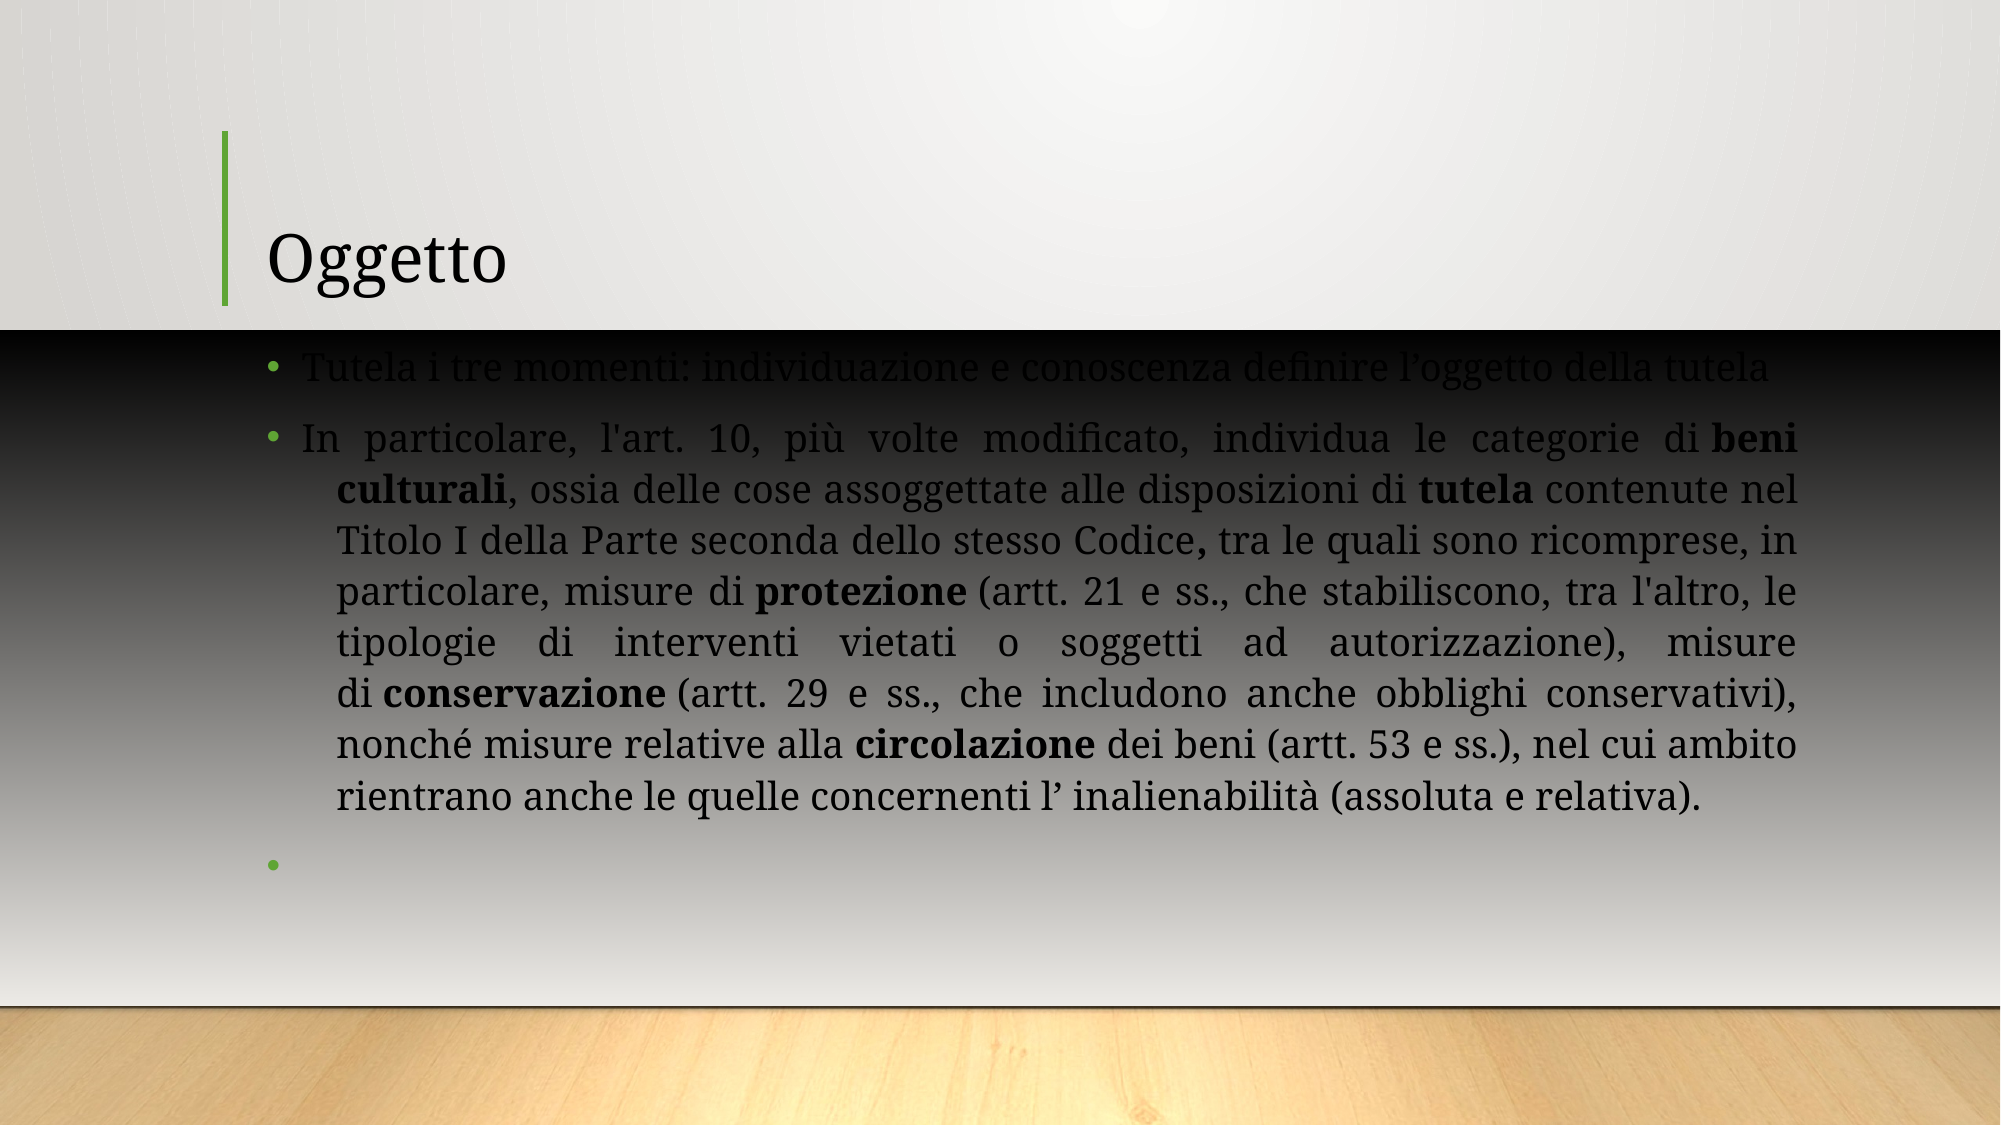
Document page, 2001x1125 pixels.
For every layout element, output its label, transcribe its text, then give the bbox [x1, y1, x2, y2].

title Oggetto [251, 131, 1814, 305]
list Tutela i tre momenti: individuazione e conoscenza definire l’oggetto della tutela In particolare, l'art. 10, più volte modificato, individua le categorie di beni culturali, ossia delle cose assoggettate alle disposizioni di tutela contenute nel Titolo I della Parte seconda dello stesso Codice, tra le quali sono ricomprese, in particolare, misure di protezione (artt. 21 e ss., che stabiliscono, tra l'altro, le tipologie di interventi vietati o soggetti ad autorizzazione), misure di conservazione (artt. 29 e ss., che includono anche obblighi conservativi), nonché misure relative alla circolazione dei beni (artt. 53 e ss.), nel cui ambito rientrano anche le quelle concernenti l’ inalienabilità (assoluta e relativa). [251, 330, 1814, 897]
